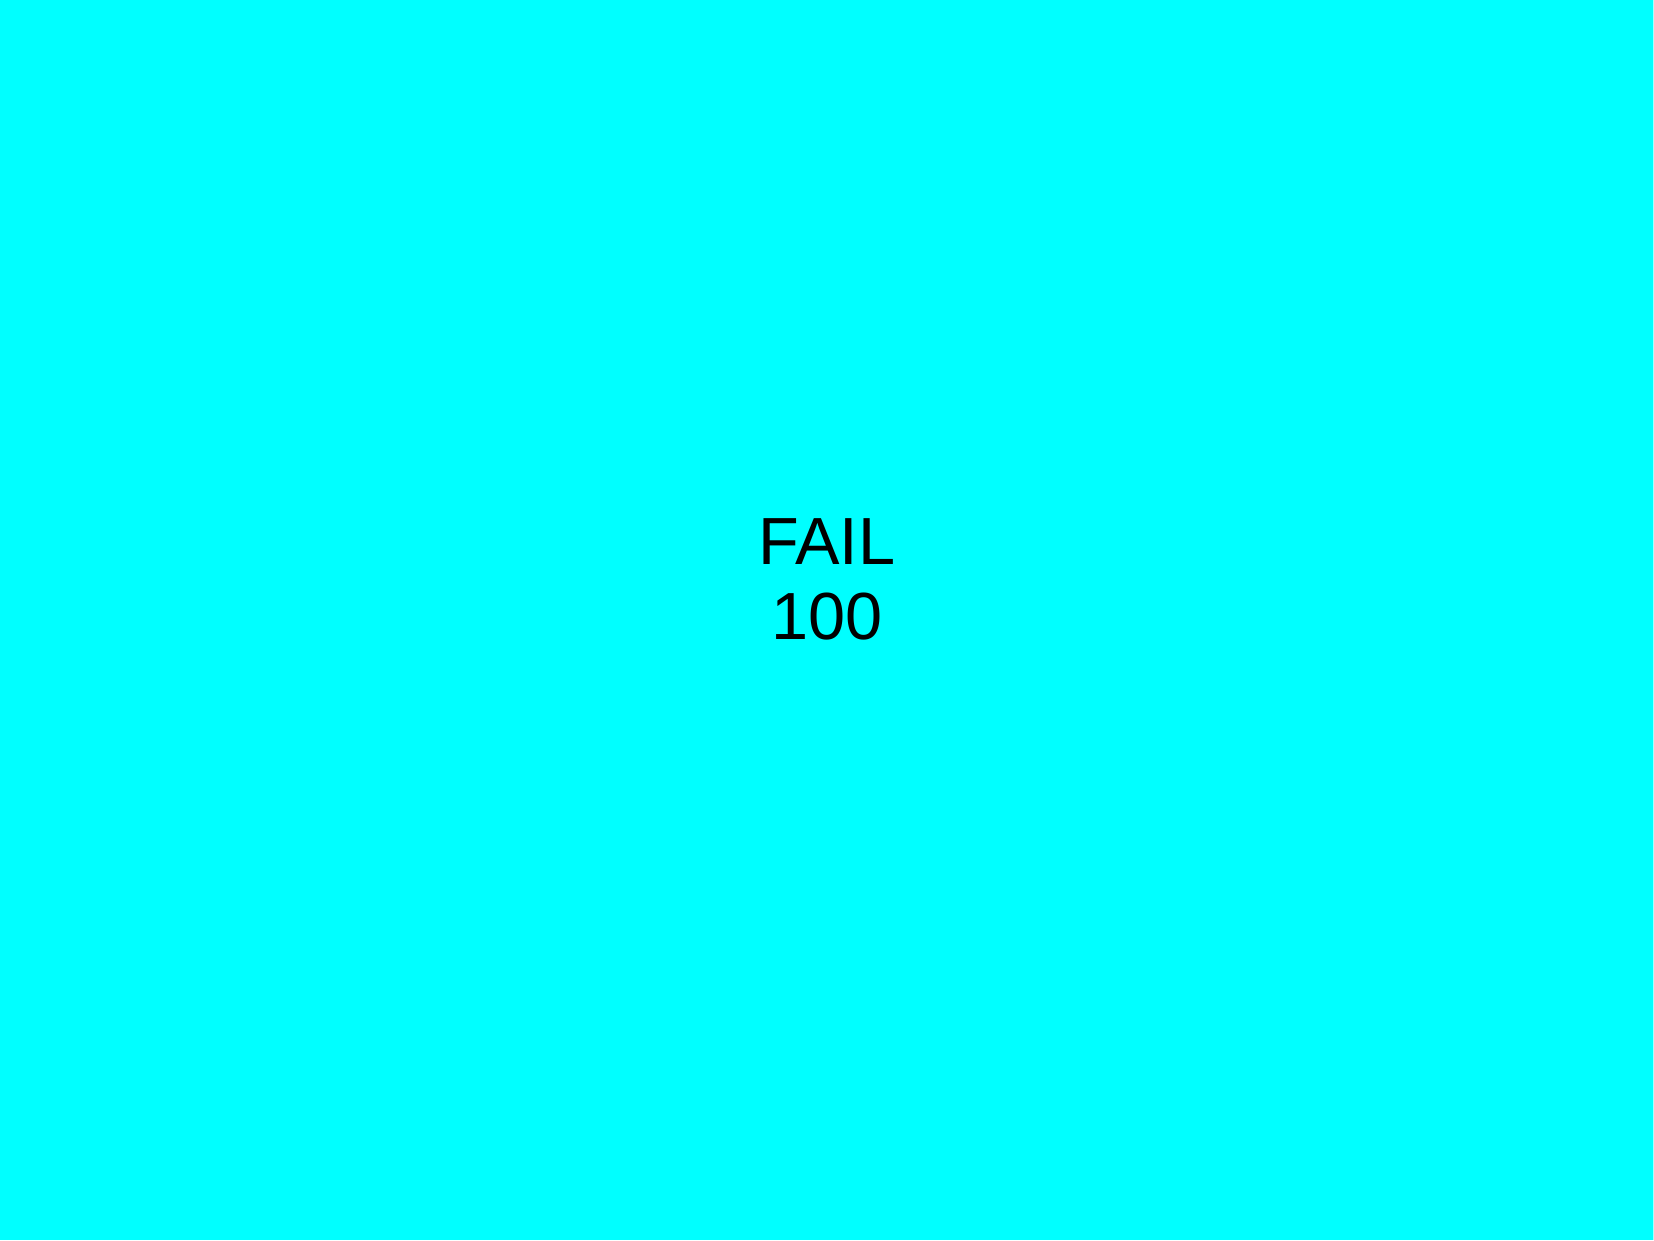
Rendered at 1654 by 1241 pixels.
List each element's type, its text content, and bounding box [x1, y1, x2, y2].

subtitle FAIL 100 [82, 49, 1571, 1109]
